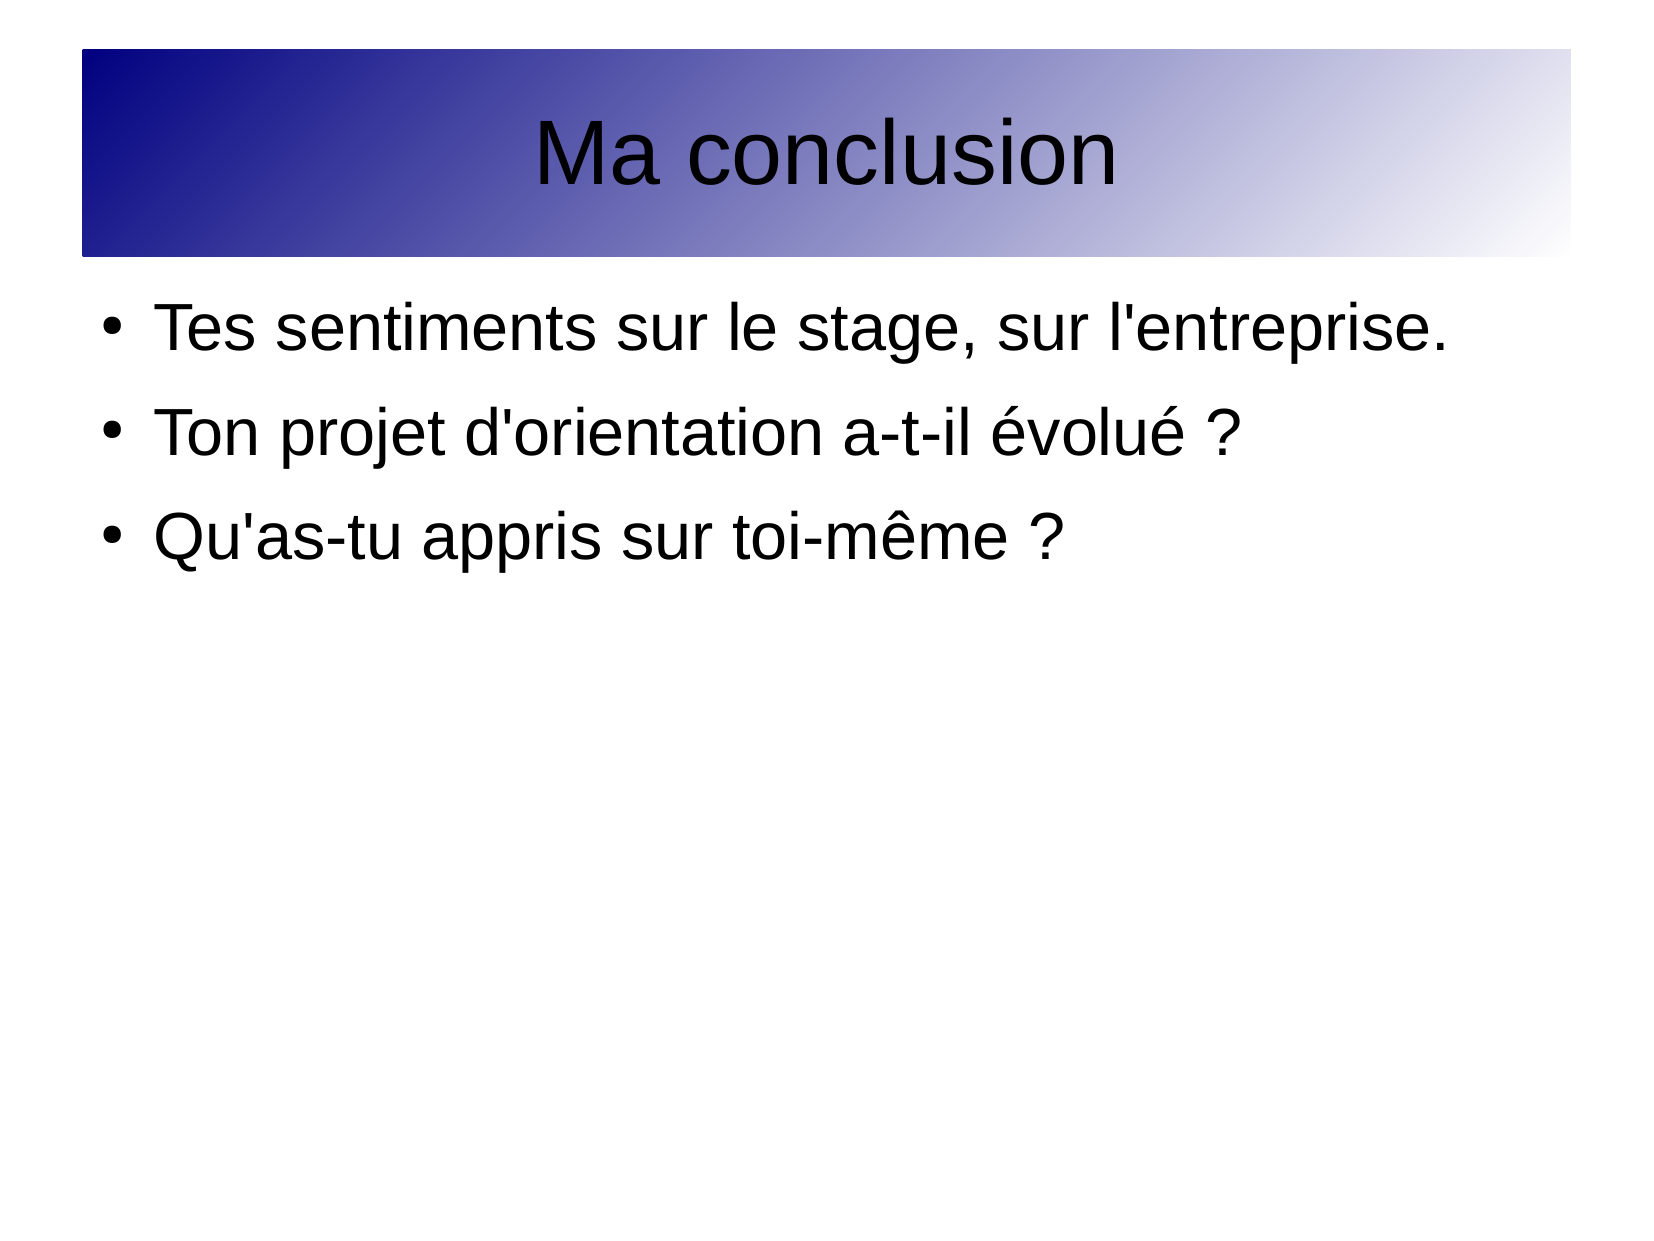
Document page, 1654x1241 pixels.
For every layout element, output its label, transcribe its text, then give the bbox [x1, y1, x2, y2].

list Tes sentiments sur le stage, sur l'entreprise. Ton projet d'orientation a-t-il évolué ? Qu'as-tu appris sur toi-même ? [82, 290, 1571, 1010]
title Ma conclusion [82, 49, 1571, 257]
